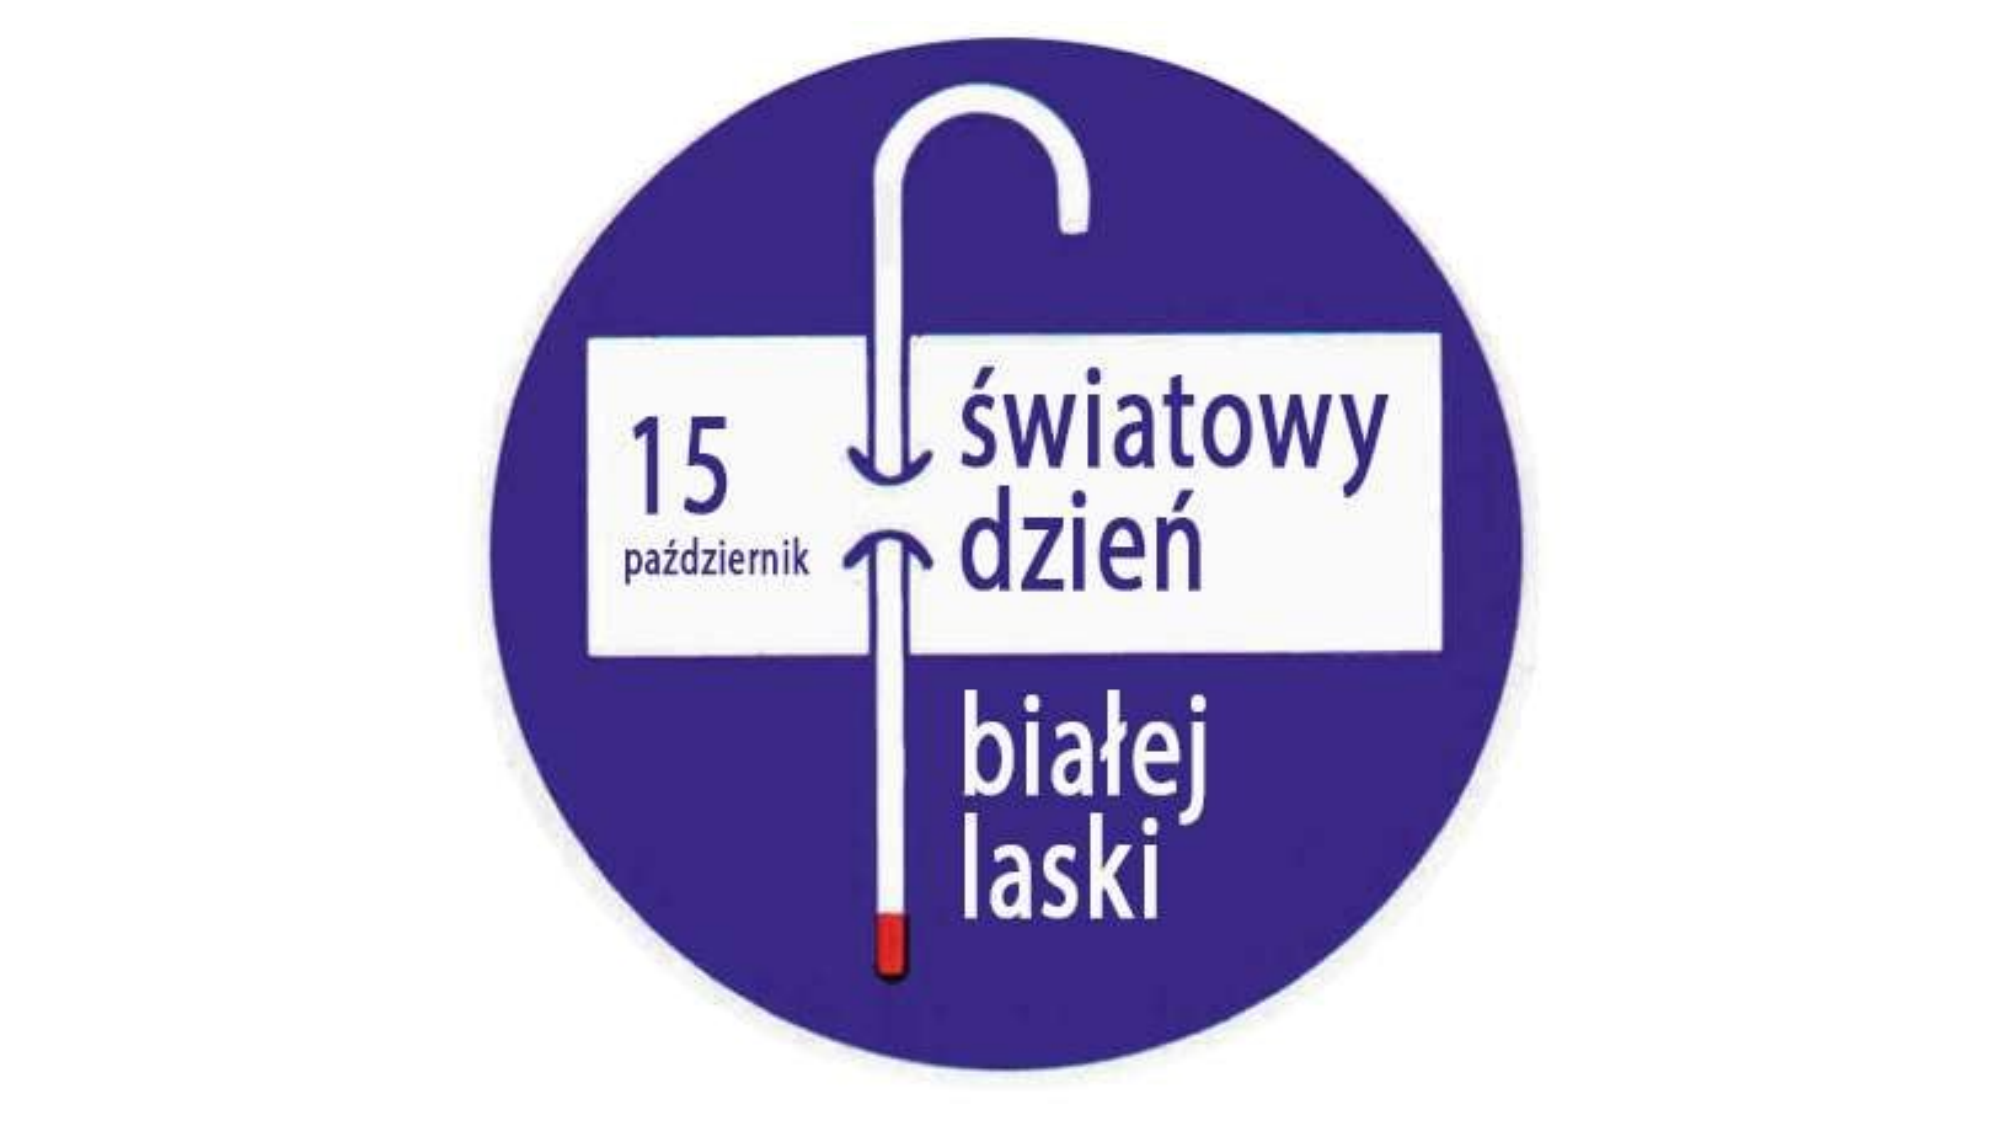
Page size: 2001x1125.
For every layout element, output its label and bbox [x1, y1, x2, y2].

picture [262, 21, 1738, 1104]
